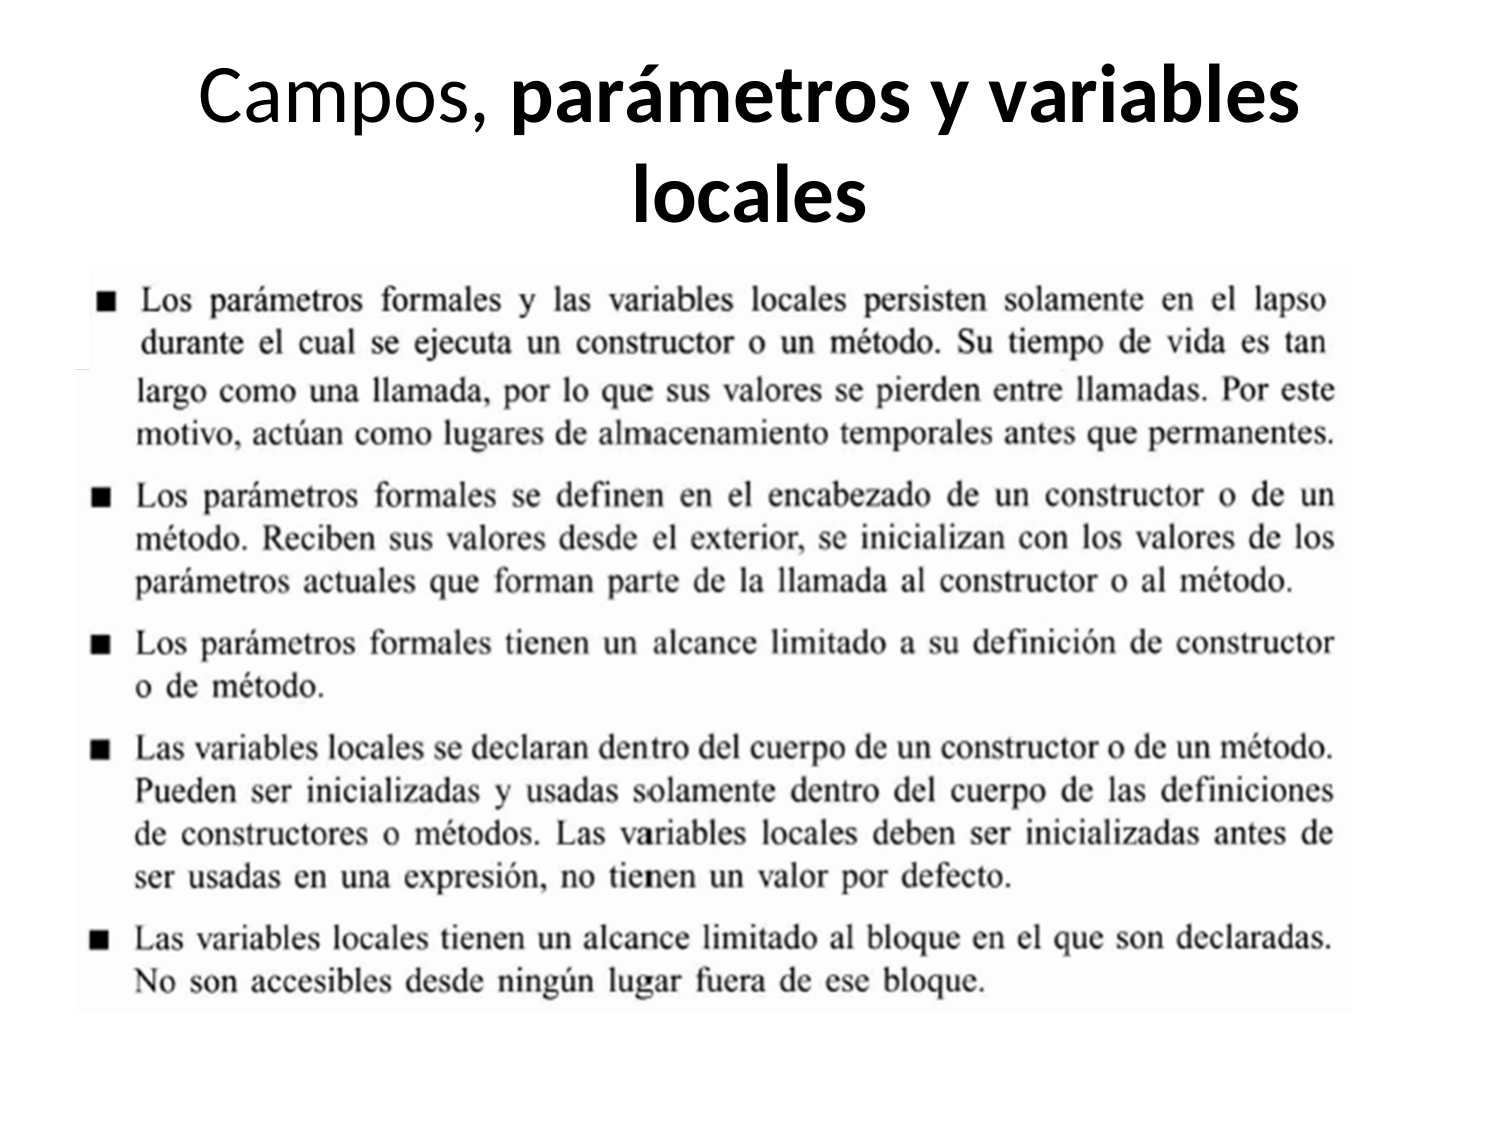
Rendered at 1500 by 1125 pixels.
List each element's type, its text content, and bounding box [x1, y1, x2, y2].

title Campos, parámetros y variables locales [75, 45, 1426, 233]
picture [75, 266, 1353, 1011]
